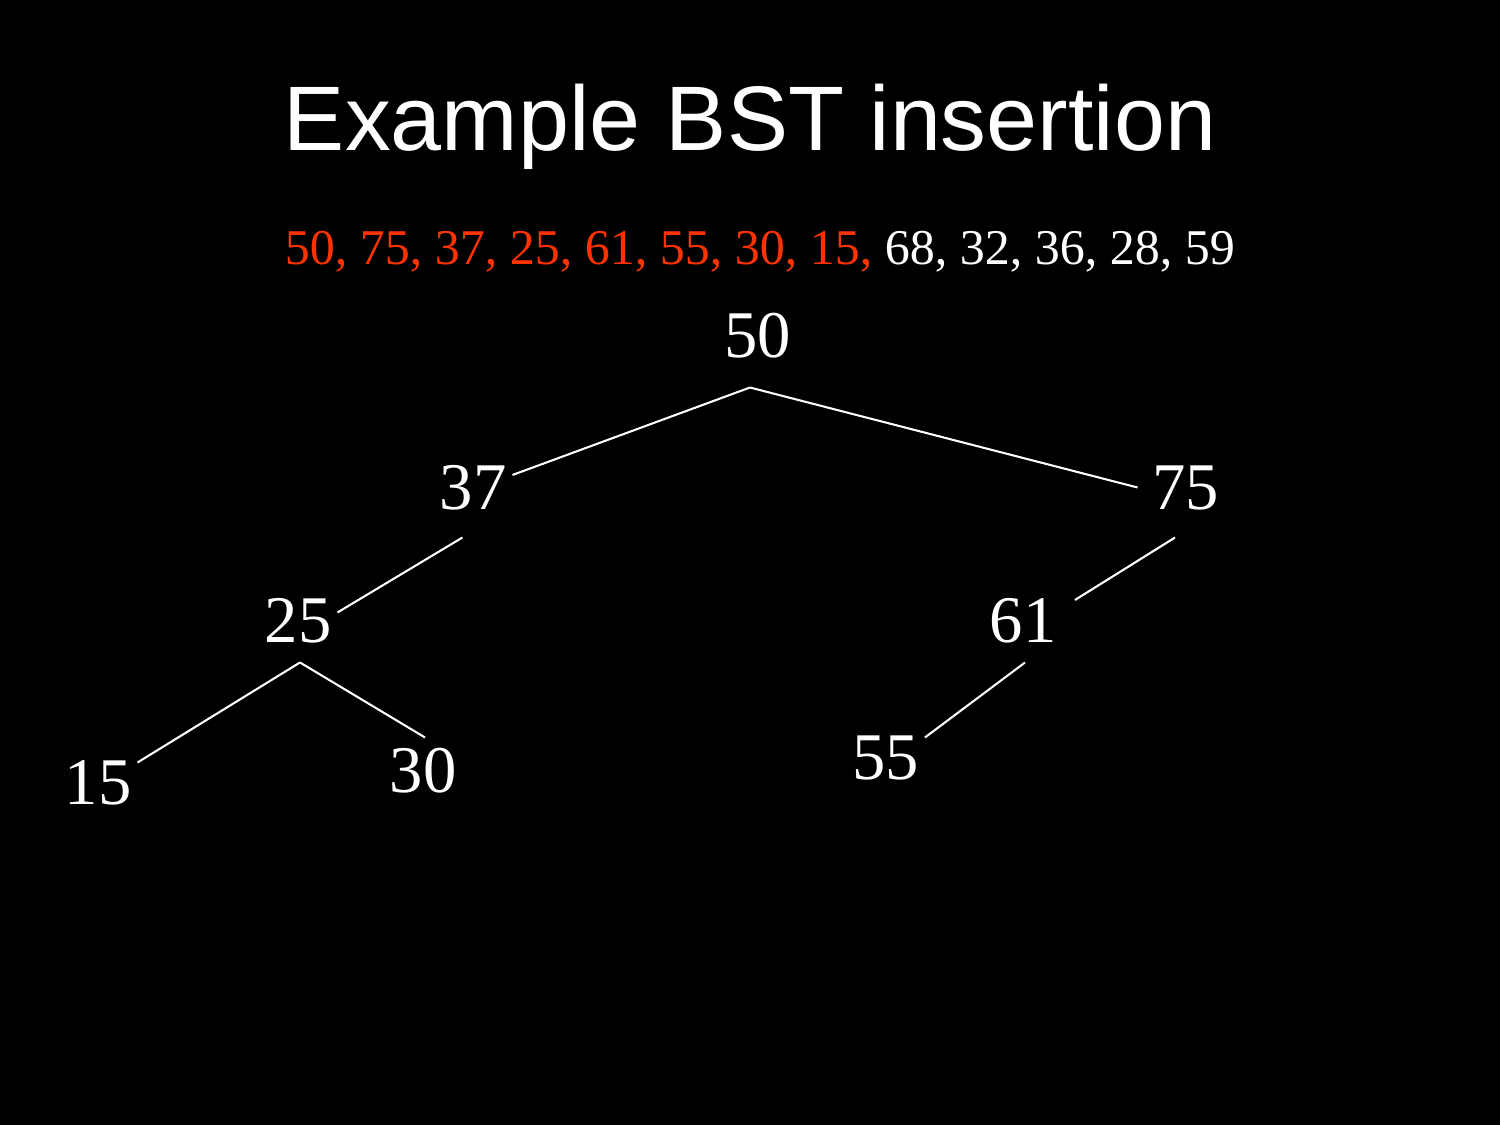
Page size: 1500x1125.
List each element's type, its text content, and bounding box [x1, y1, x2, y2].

text_box 37 [425, 442, 522, 532]
text_box 30 [375, 724, 472, 815]
text_box 50, 75, 37, 25, 61, 55, 30, 15, 68, 32, 36, 28, 59 [270, 212, 1250, 284]
text_box 61 [975, 574, 1072, 665]
text_box 55 [837, 712, 935, 802]
text_box 15 [50, 737, 147, 827]
title Example BST insertion [22, 50, 1480, 188]
text_box 25 [250, 574, 347, 665]
text_box 50 [709, 290, 807, 381]
text_box 75 [1137, 442, 1235, 532]
